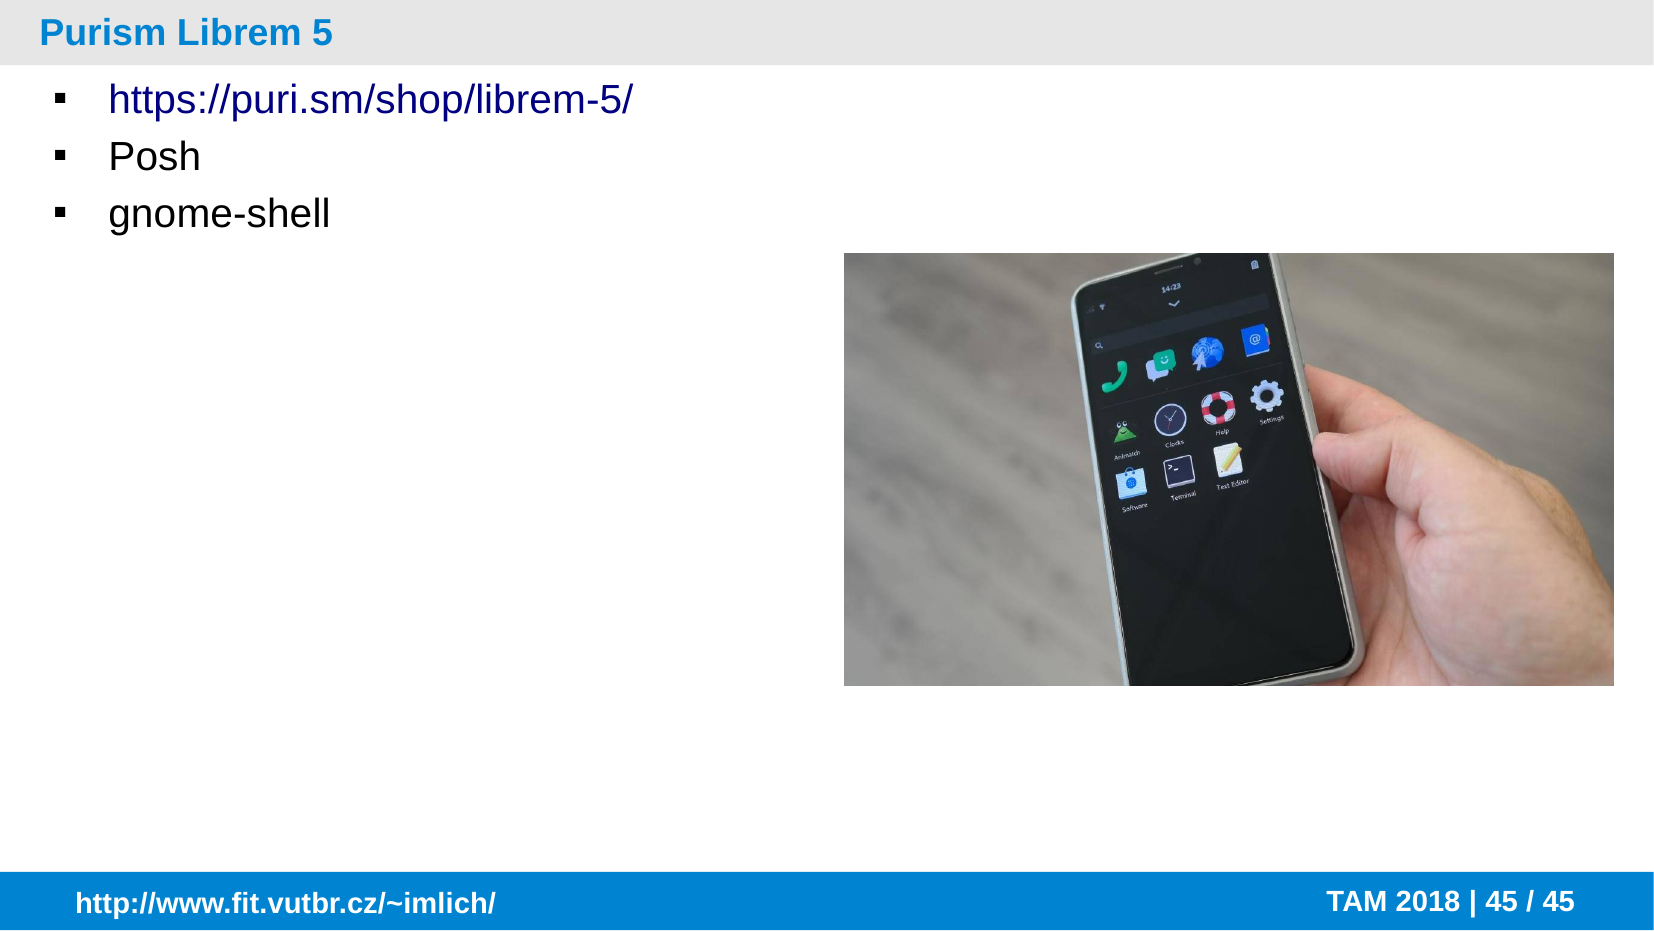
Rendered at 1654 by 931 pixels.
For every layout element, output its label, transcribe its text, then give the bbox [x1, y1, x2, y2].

picture [844, 253, 1614, 686]
title Purism Librem 5 [39, 4, 1615, 61]
list https://puri.sm/shop/librem-5/ Posh gnome-shell [37, 76, 807, 863]
